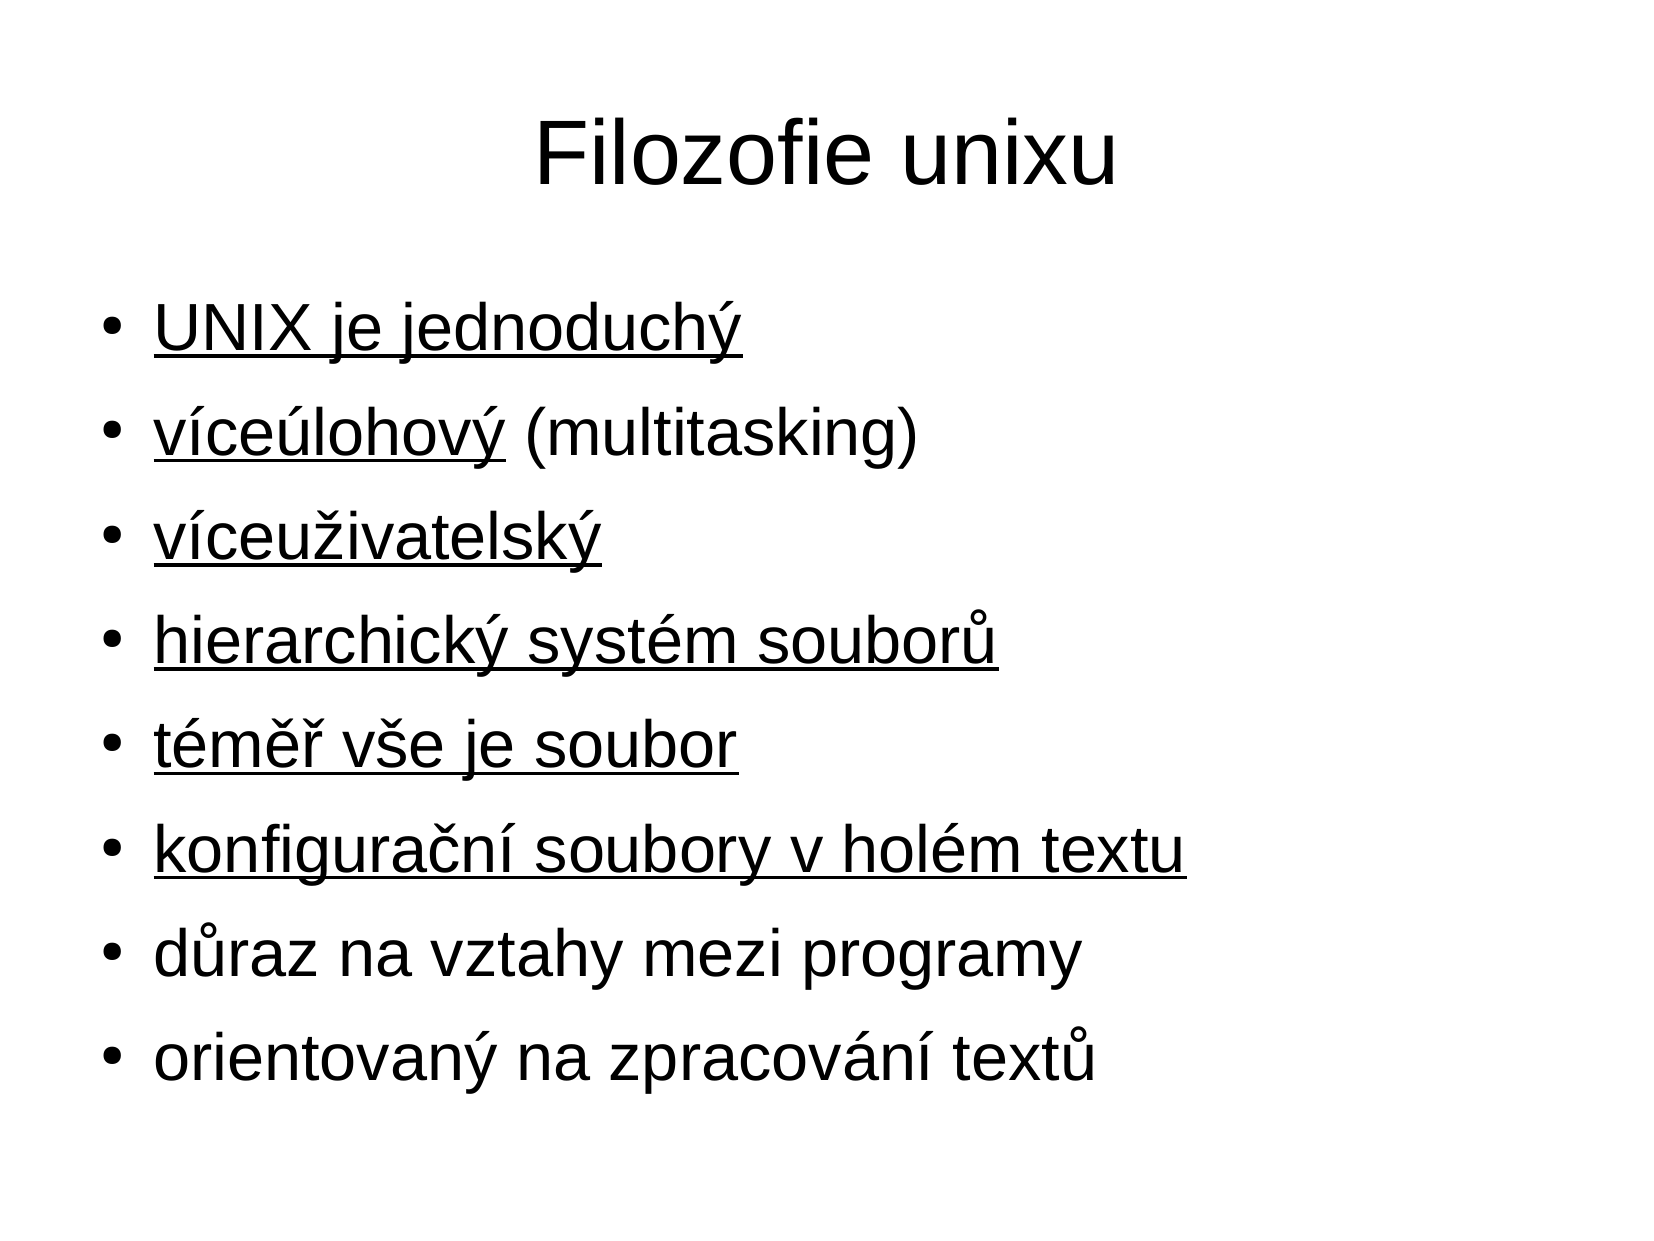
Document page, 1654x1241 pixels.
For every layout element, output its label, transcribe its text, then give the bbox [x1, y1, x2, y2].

title Filozofie unixu [82, 56, 1571, 250]
list UNIX je jednoduchý víceúlohový (multitasking) víceuživatelský hierarchický systém souborů téměř vše je soubor konfigurační soubory v holém textu důraz na vztahy mezi programy orientovaný na zpracování textů [82, 290, 1571, 1096]
